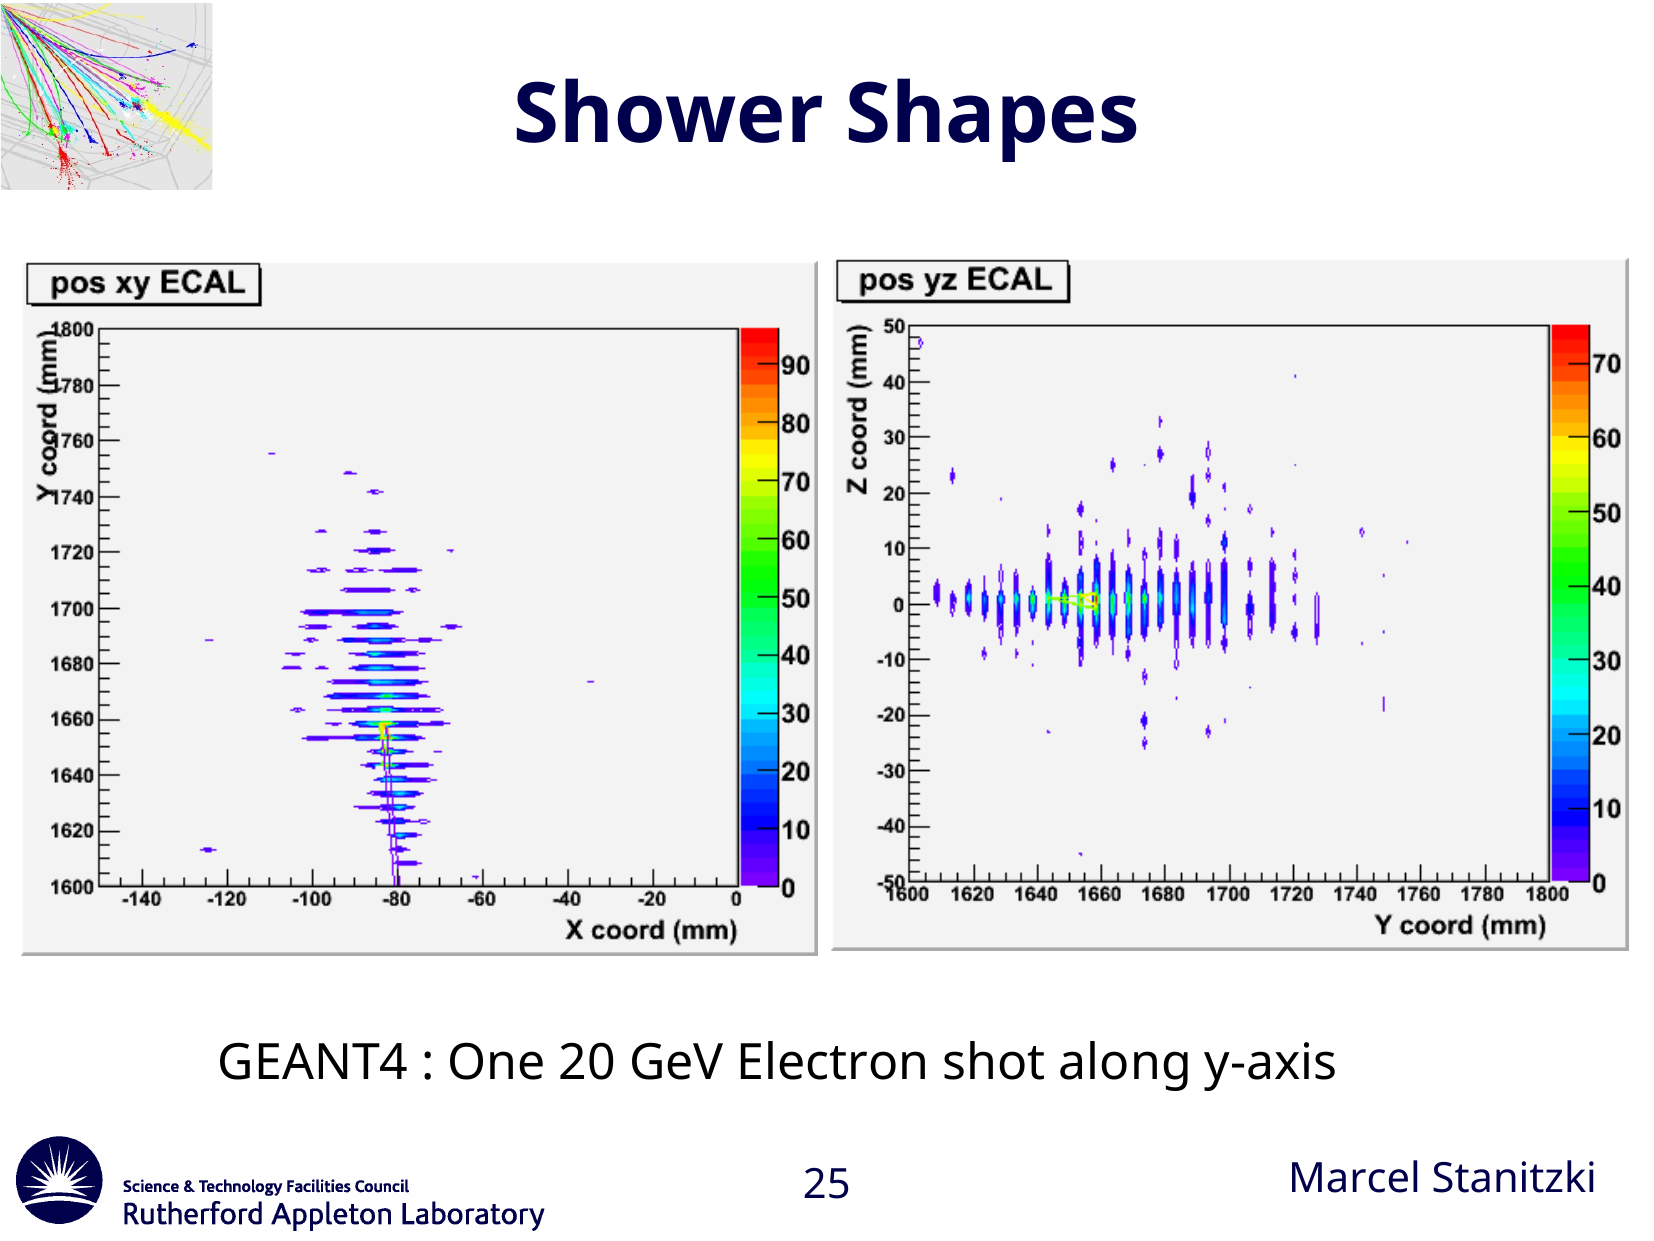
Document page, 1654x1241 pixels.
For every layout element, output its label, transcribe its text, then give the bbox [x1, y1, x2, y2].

text_box GEANT4 : One 20 GeV Electron shot along y-axis [203, 1017, 1451, 1093]
picture [20, 260, 818, 956]
picture [830, 257, 1629, 951]
picture [0, 3, 213, 190]
title Shower Shapes [203, 5, 1451, 213]
picture [14, 1133, 545, 1231]
